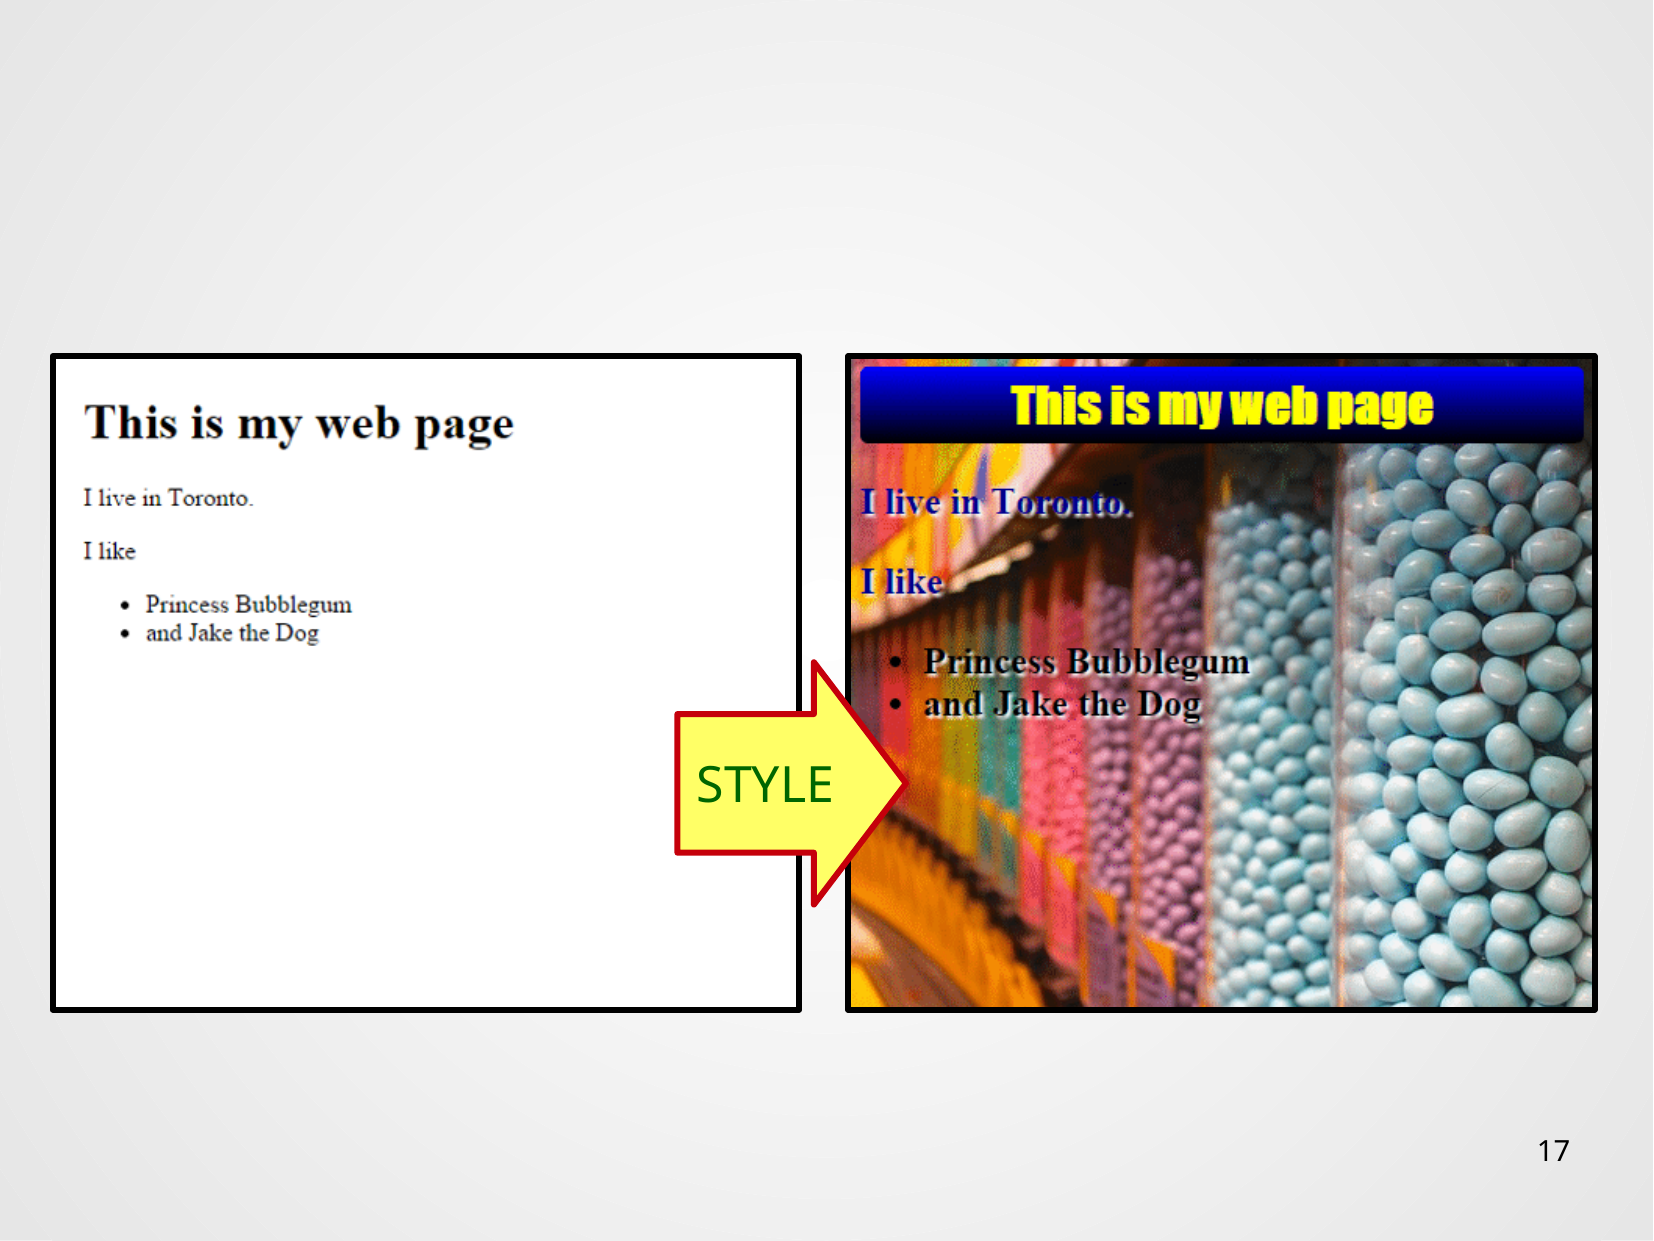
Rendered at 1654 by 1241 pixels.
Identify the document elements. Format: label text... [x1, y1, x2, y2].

text_box [52, 356, 800, 1010]
picture [76, 390, 618, 774]
picture [851, 359, 1592, 1007]
text_box STYLE [677, 662, 906, 905]
